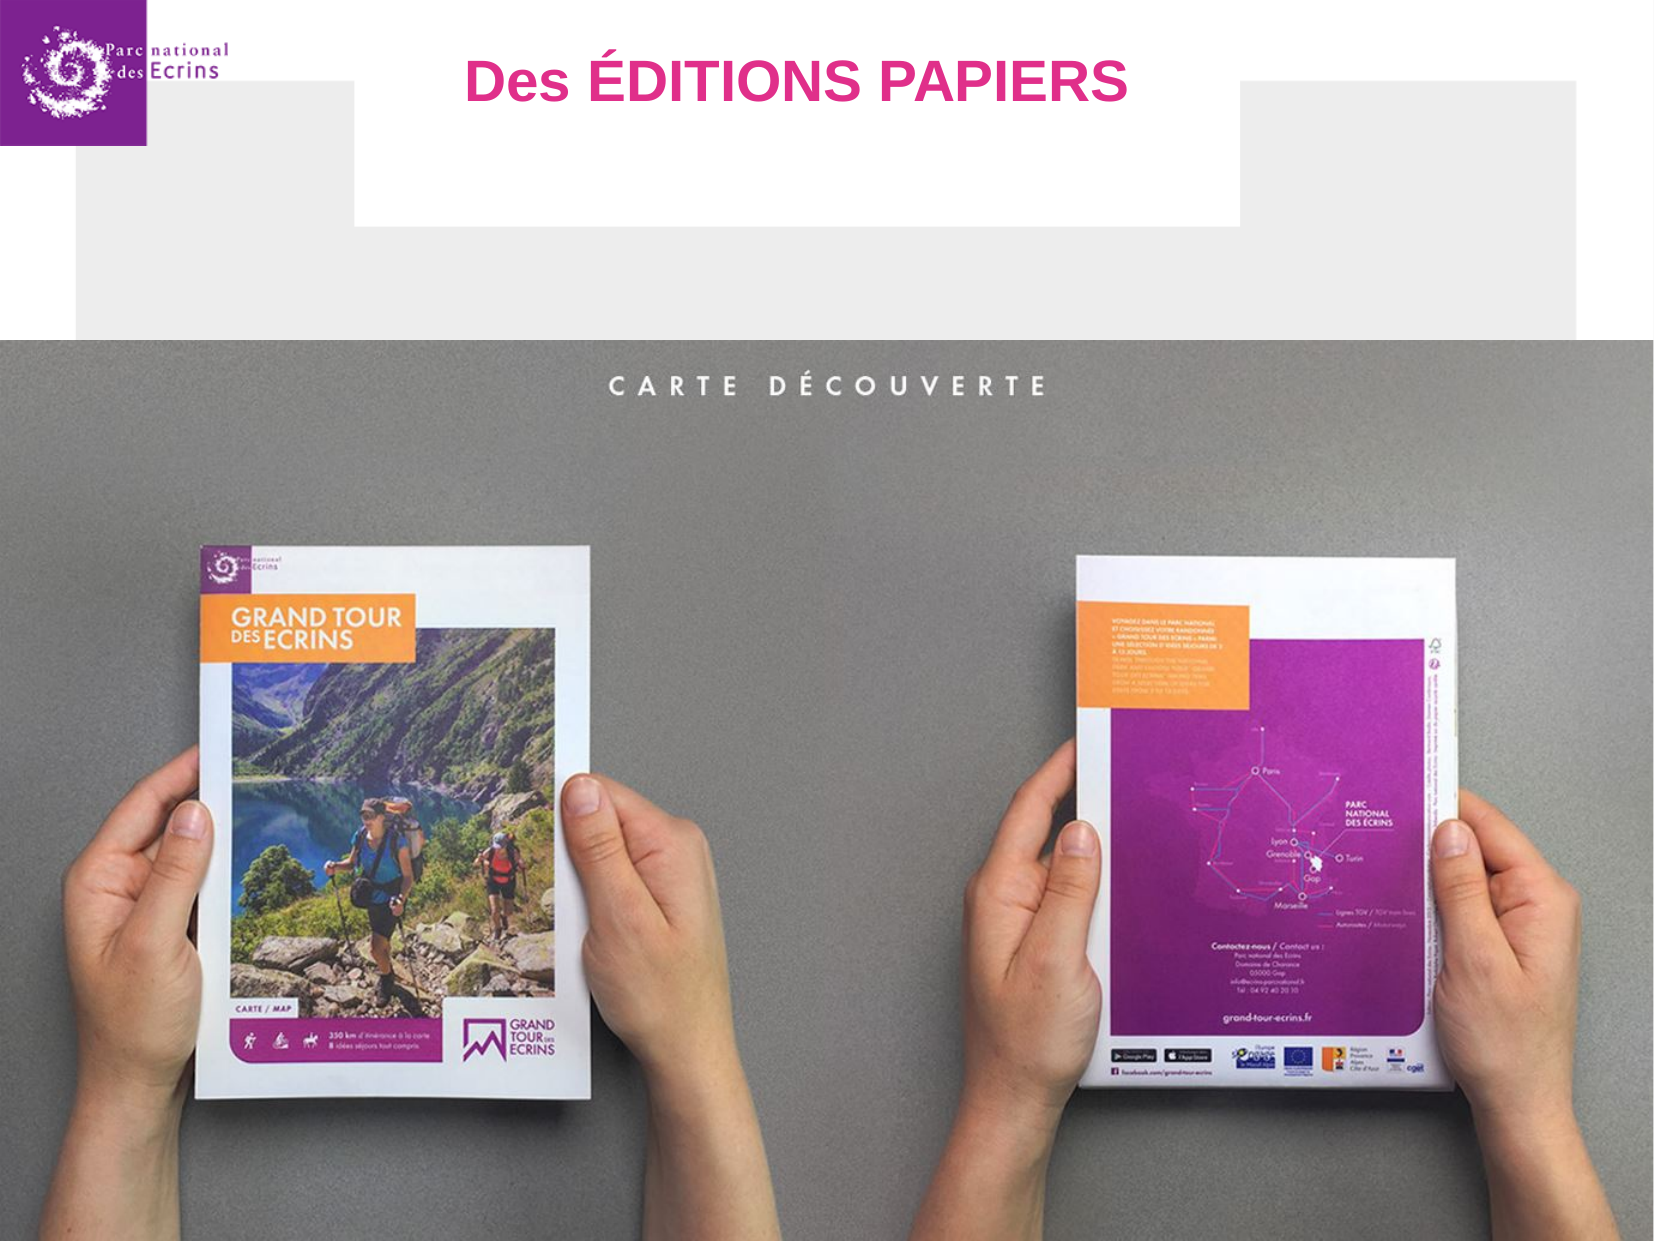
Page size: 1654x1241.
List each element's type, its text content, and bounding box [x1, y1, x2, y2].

picture [0, 0, 1654, 1241]
text_box Des ÉDITIONS PAPIERS [354, 40, 1241, 227]
